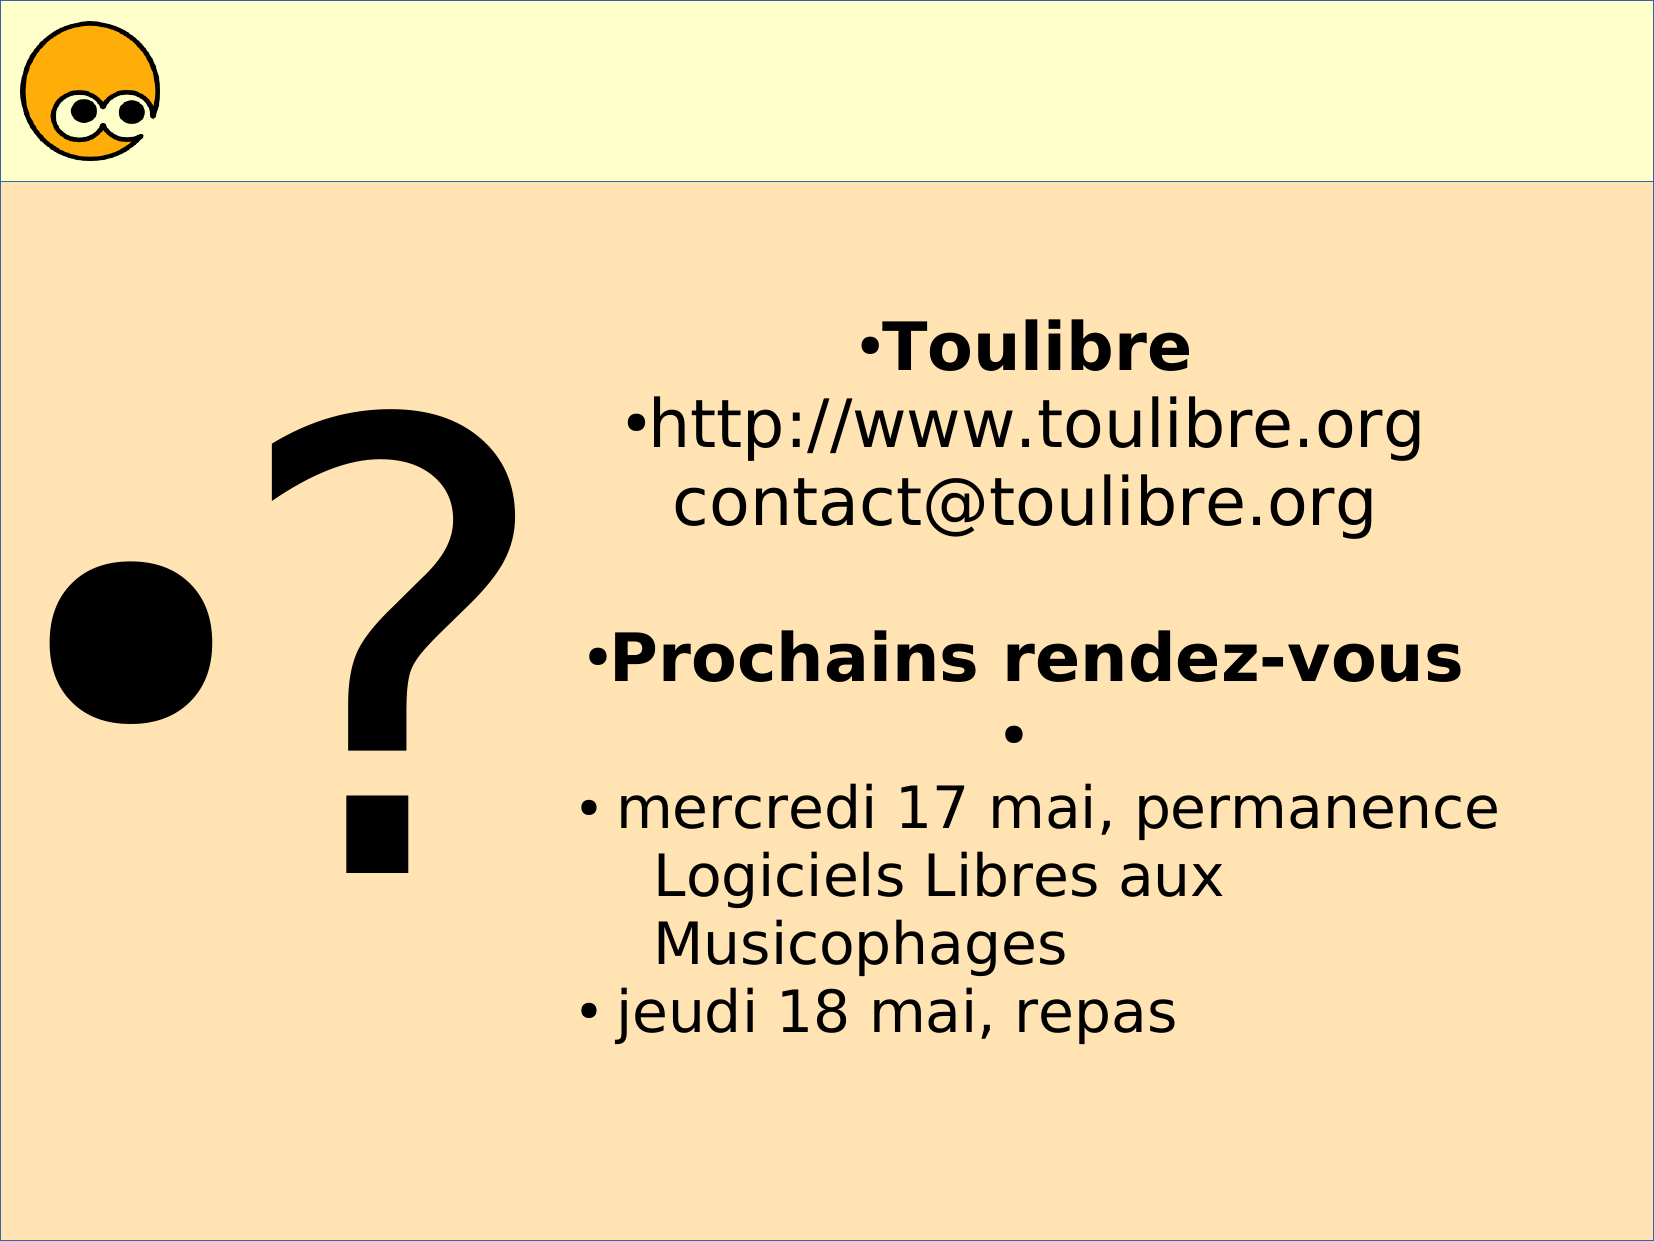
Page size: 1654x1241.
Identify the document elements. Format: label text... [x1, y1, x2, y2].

text_box Toulibre http://www.toulibre.org contact@toulibre.org Prochains rendez-vous mercredi 17 mai, permanence Logiciels Libres aux Musicophages jeudi 18 mai, repas [445, 300, 1607, 1007]
picture [20, 21, 160, 161]
list ? [19, 293, 509, 1022]
